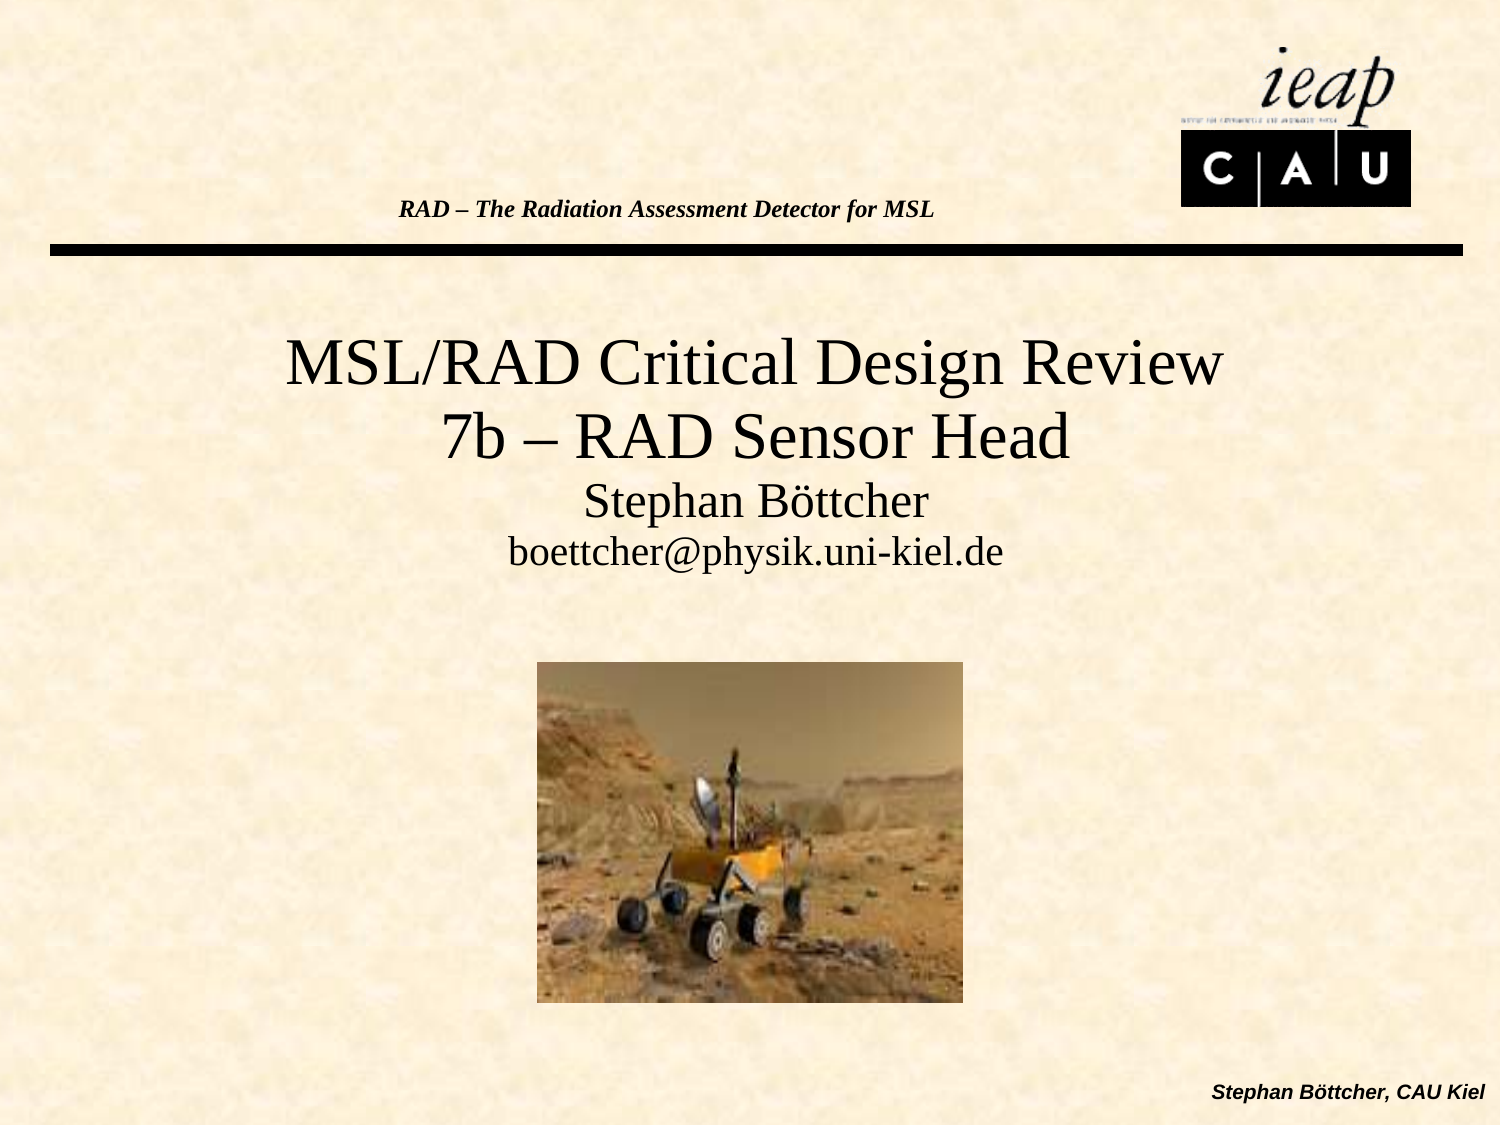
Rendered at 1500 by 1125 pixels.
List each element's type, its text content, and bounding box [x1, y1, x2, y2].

title MSL/RAD Critical Design Review 7b – RAD Sensor Head Stephan Böttcher boettcher@physik.uni-kiel.de [99, 311, 1413, 589]
picture [0, 0, 1500, 1125]
